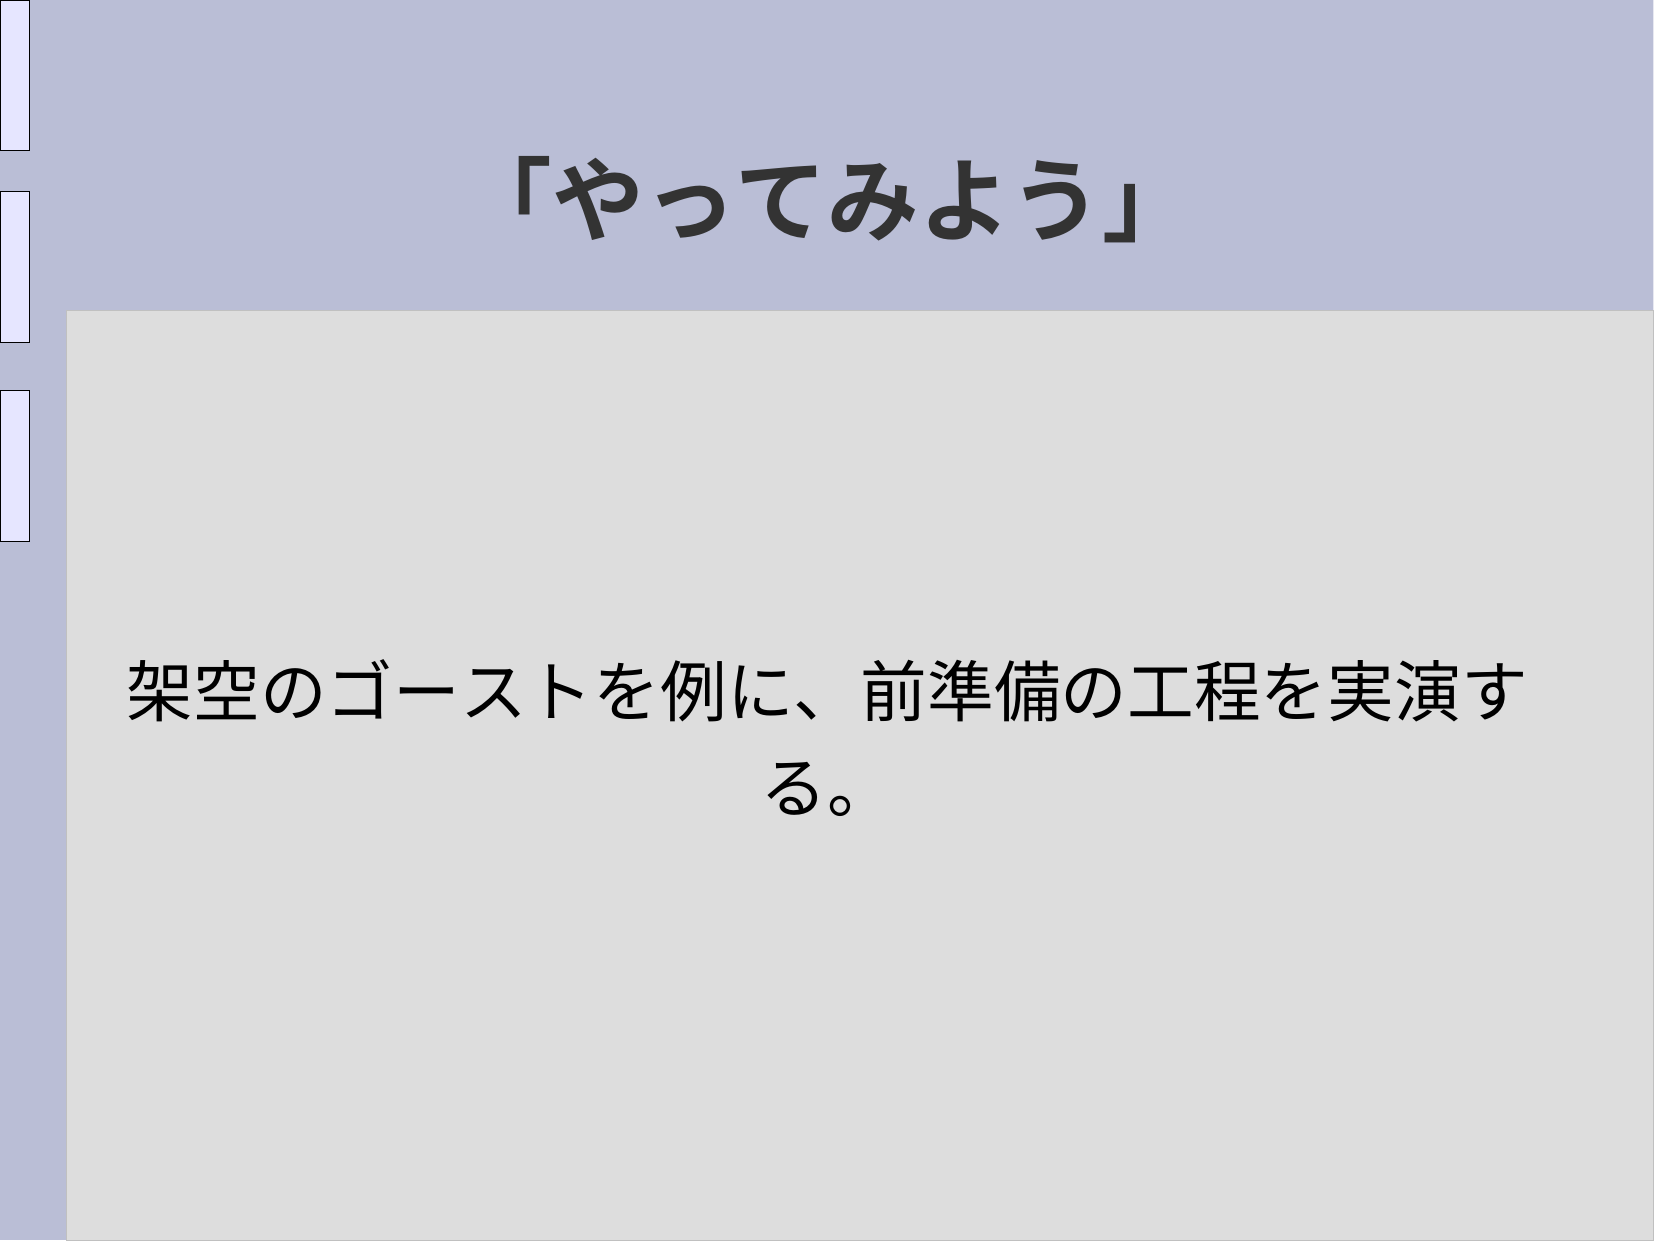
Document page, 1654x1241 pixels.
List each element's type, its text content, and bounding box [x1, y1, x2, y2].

title 「やってみよう」 [121, 91, 1534, 299]
subtitle 架空のゴーストを例に、前準備の工程を実演する。 [121, 344, 1534, 1127]
